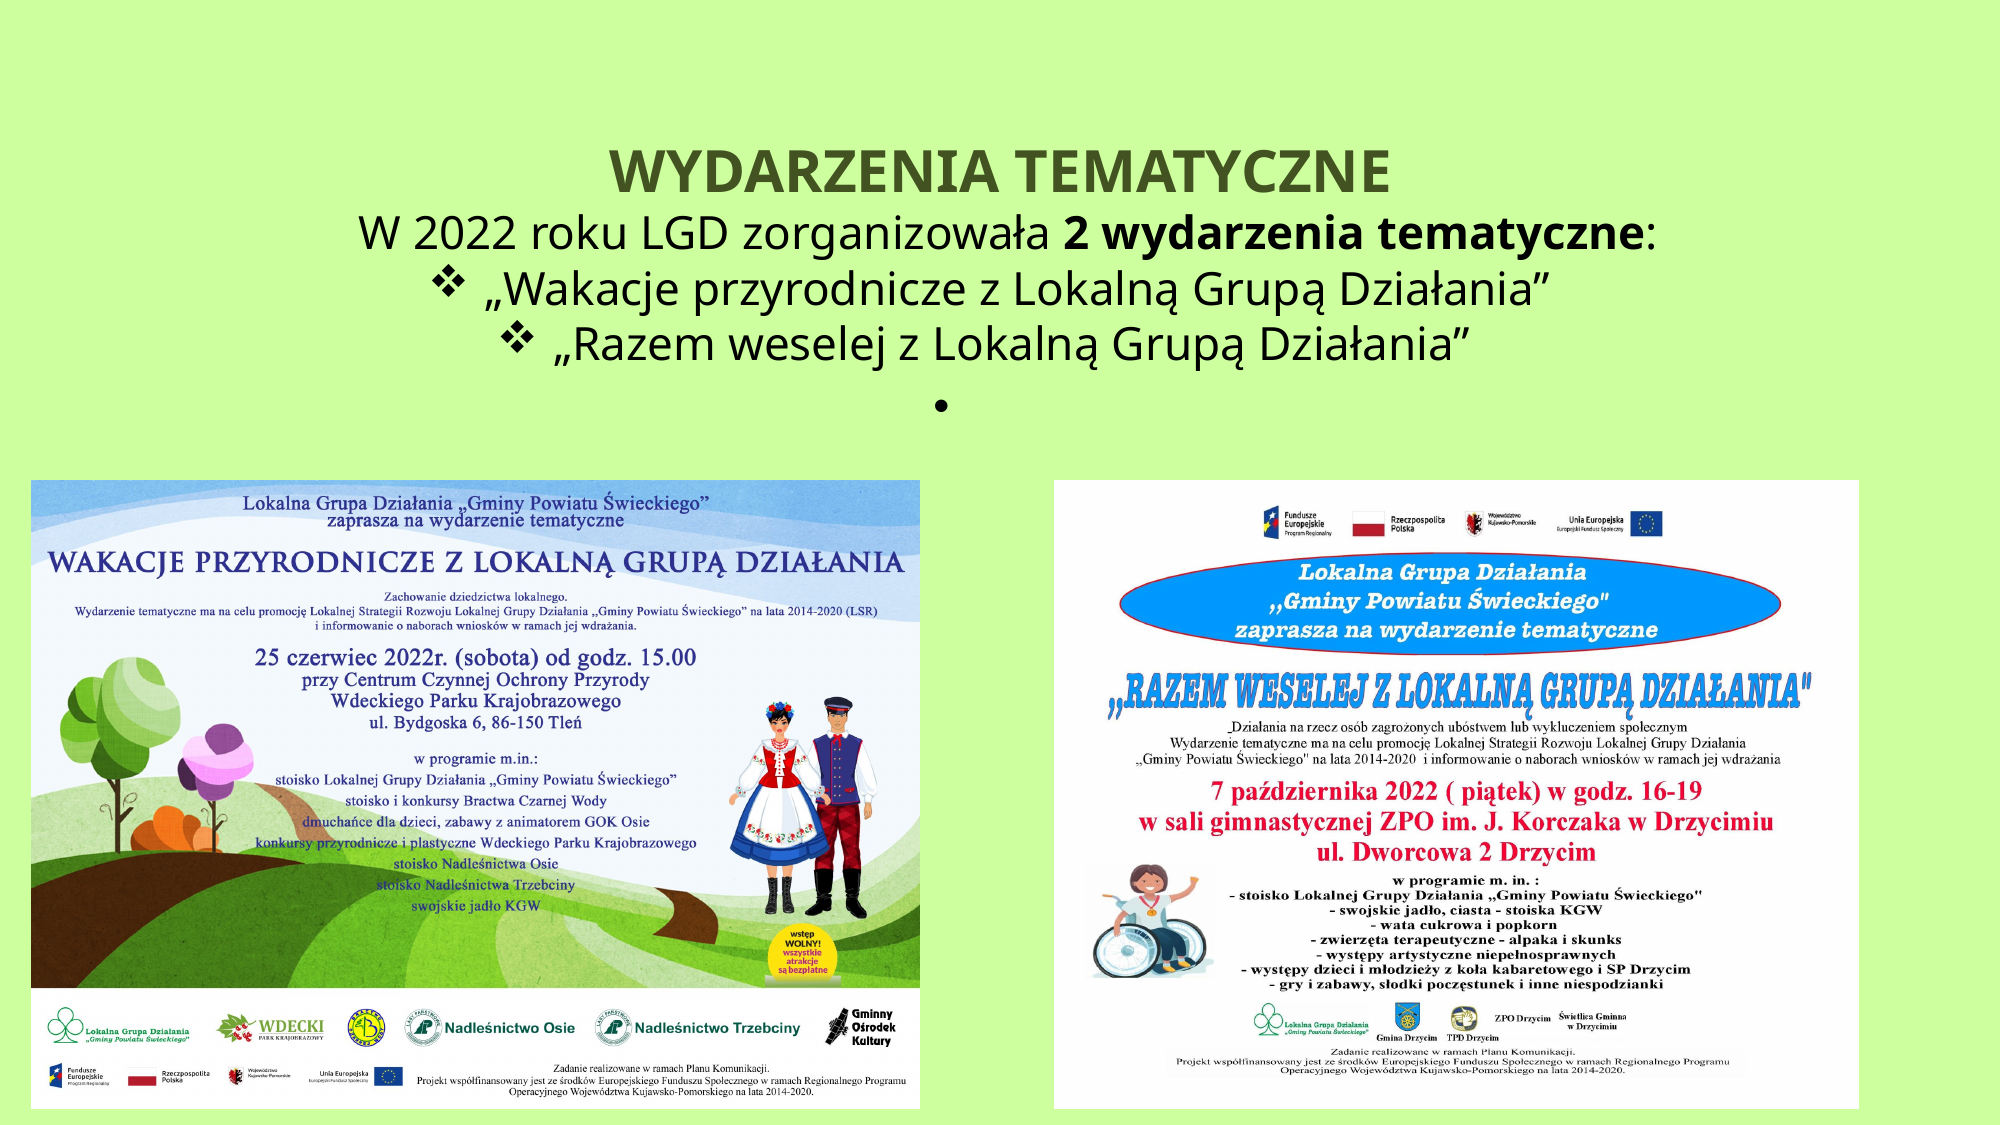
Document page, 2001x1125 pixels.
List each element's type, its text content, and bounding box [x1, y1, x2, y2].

list WYDARZENIA TEMATYCZNE W 2022 roku LGD zorganizowała 2 wydarzenia tematyczne: „Wakacje przyrodnicze z Lokalną Grupą Działania” „Razem weselej z Lokalną Grupą Działania” [264, 46, 1715, 456]
picture [1054, 480, 1859, 1109]
picture [31, 480, 920, 1109]
